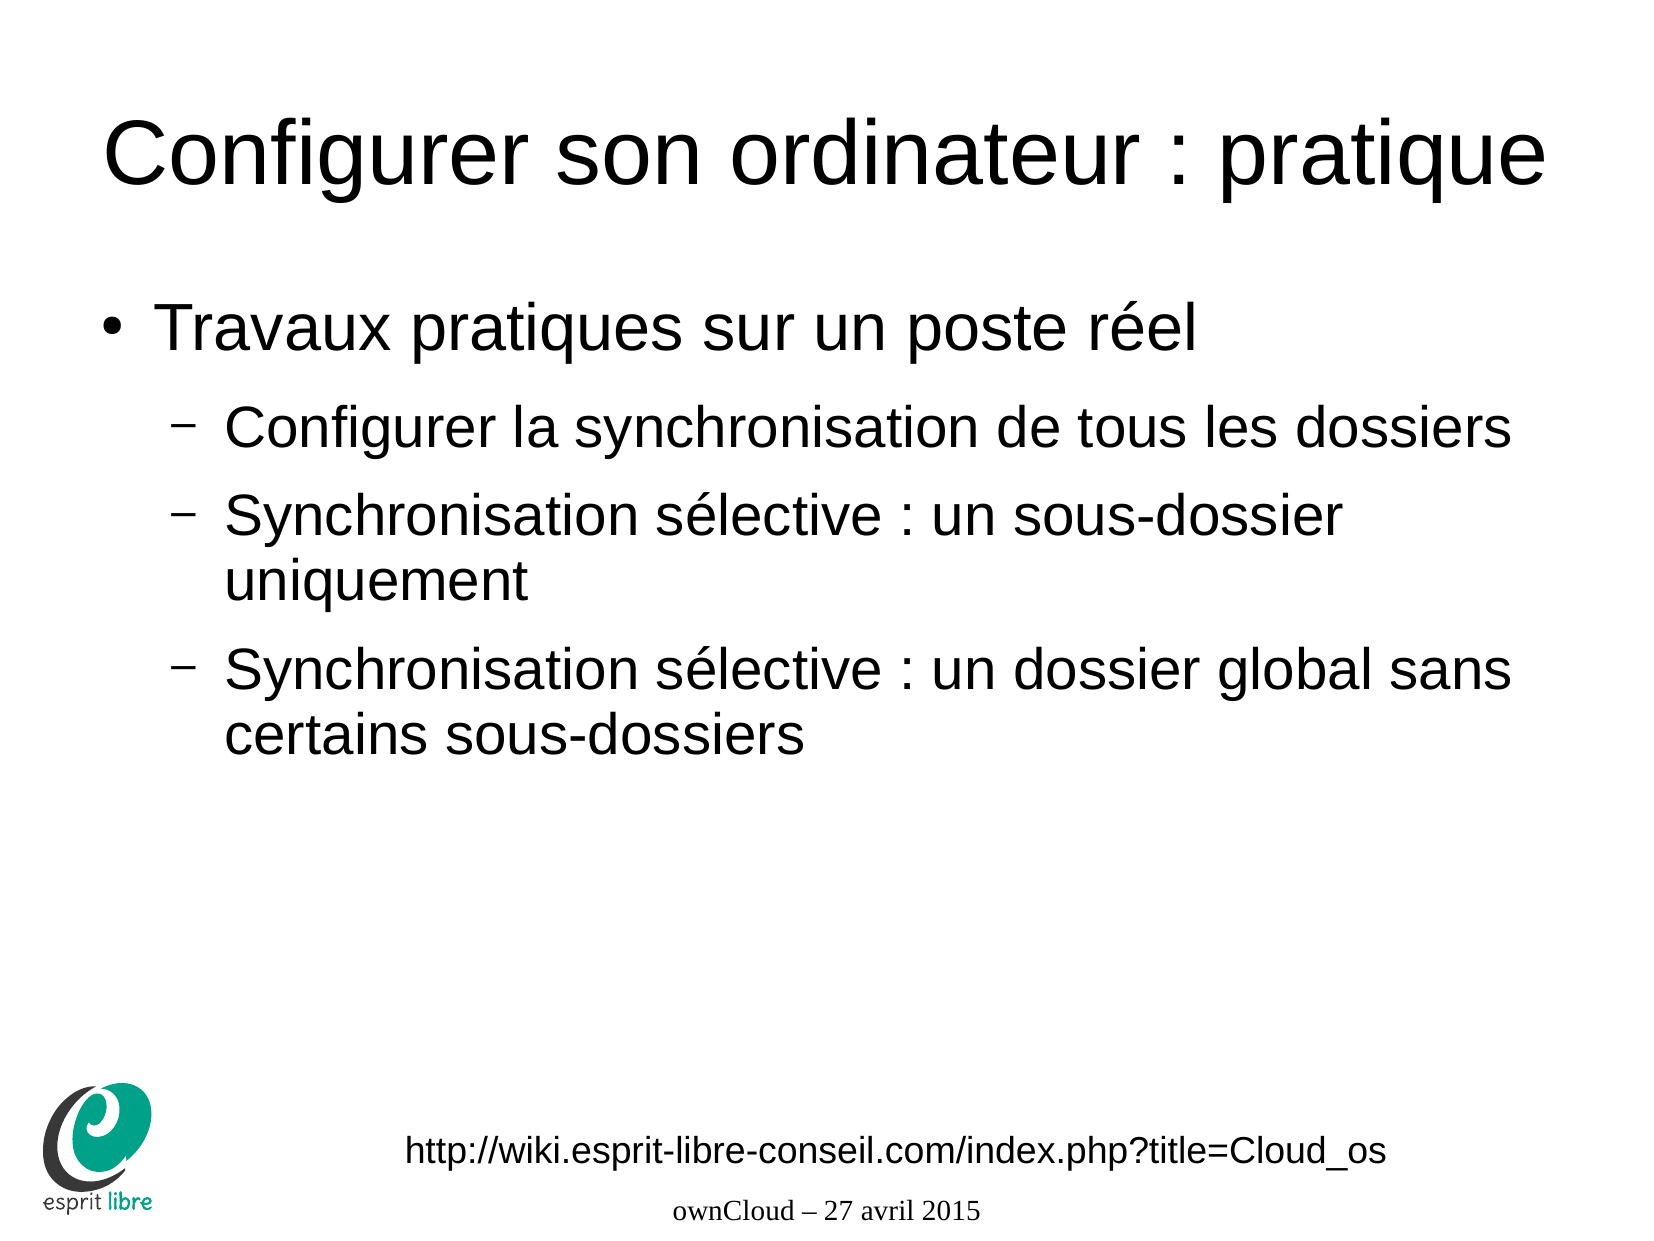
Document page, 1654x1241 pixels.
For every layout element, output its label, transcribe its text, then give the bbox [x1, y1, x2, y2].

list Travaux pratiques sur un poste réel Configurer la synchronisation de tous les dossiers Synchronisation sélective : un sous-dossier uniquement Synchronisation sélective : un dossier global sans certains sous-dossiers [82, 290, 1571, 1010]
text_box http://wiki.esprit-libre-conseil.com/index.php?title=Cloud_os [389, 1122, 1403, 1179]
title Configurer son ordinateur : pratique [82, 49, 1571, 257]
